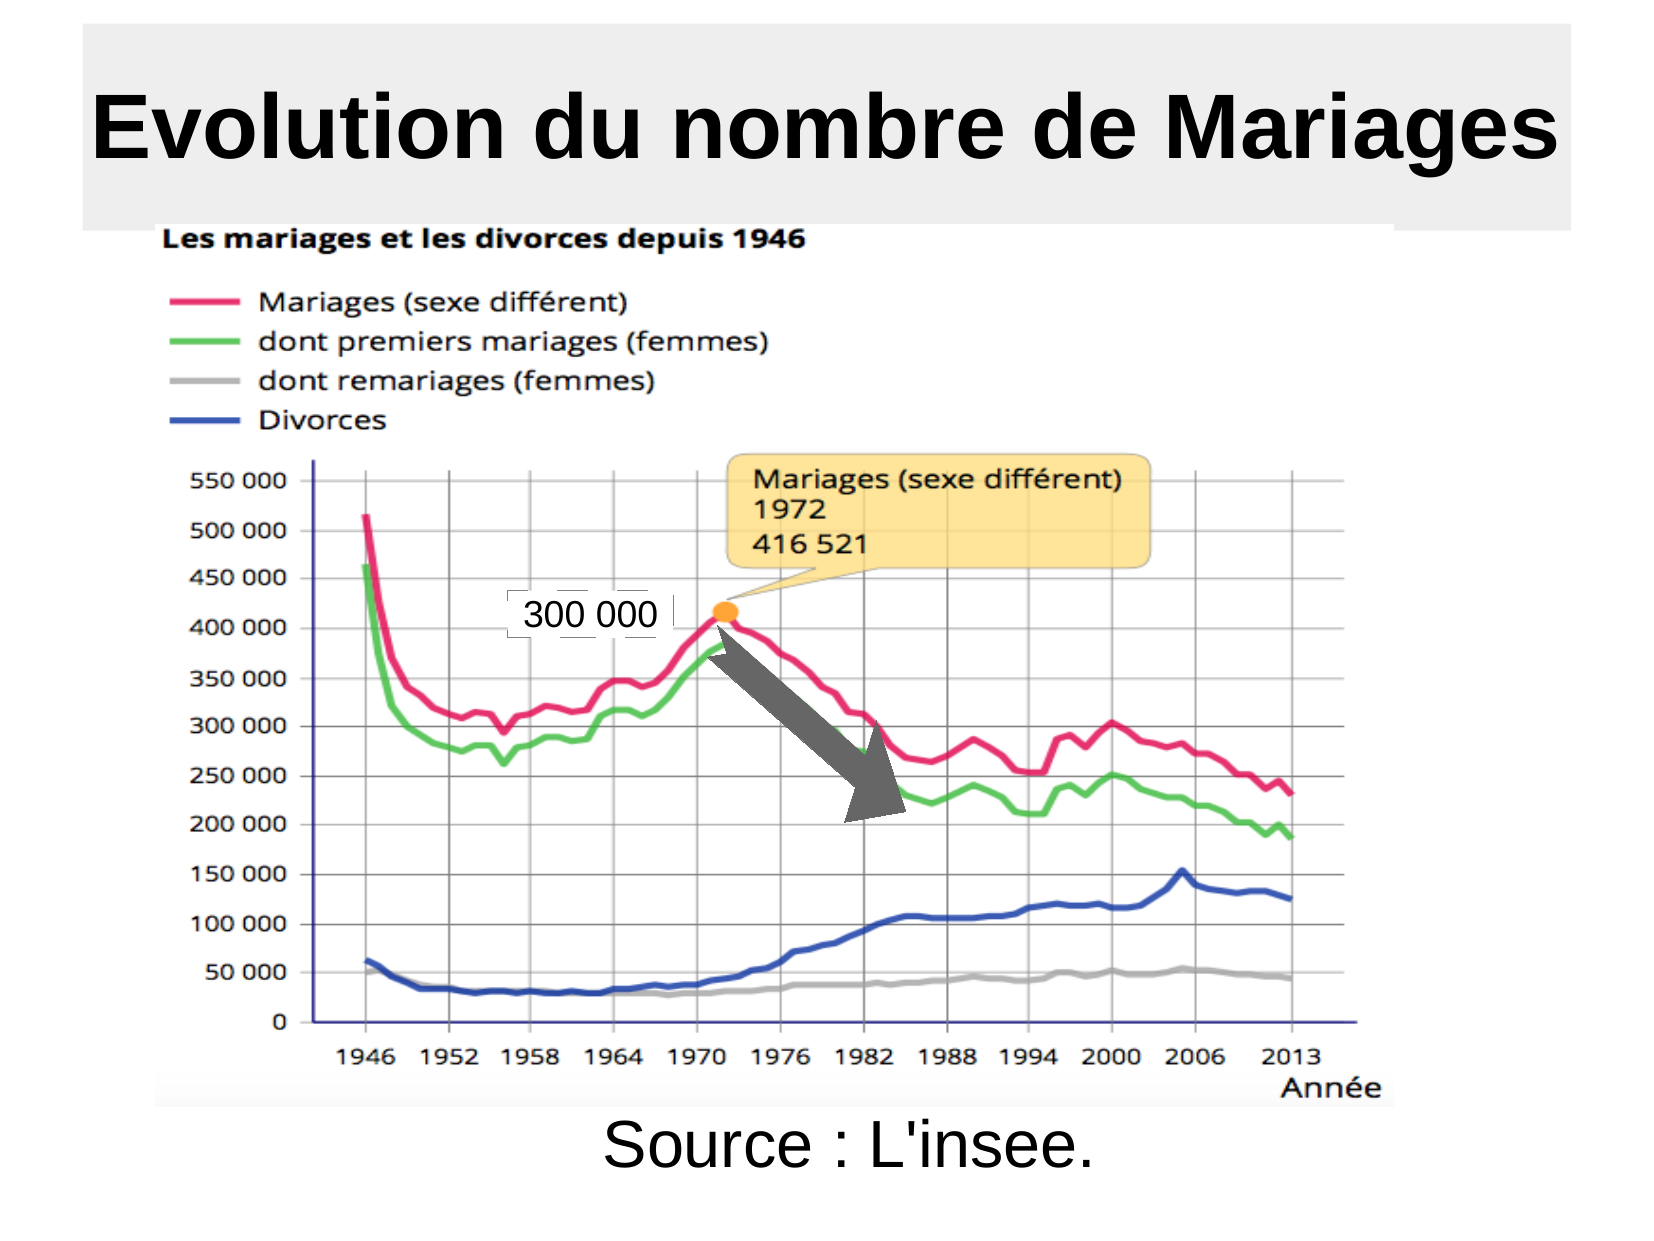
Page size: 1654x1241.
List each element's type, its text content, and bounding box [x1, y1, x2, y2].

text_box [707, 625, 906, 823]
picture [155, 224, 1394, 1107]
text_box 300 000 [507, 590, 674, 638]
list Source : L'insee. [531, 1106, 1619, 1182]
title Evolution du nombre de Mariages [82, 23, 1571, 231]
